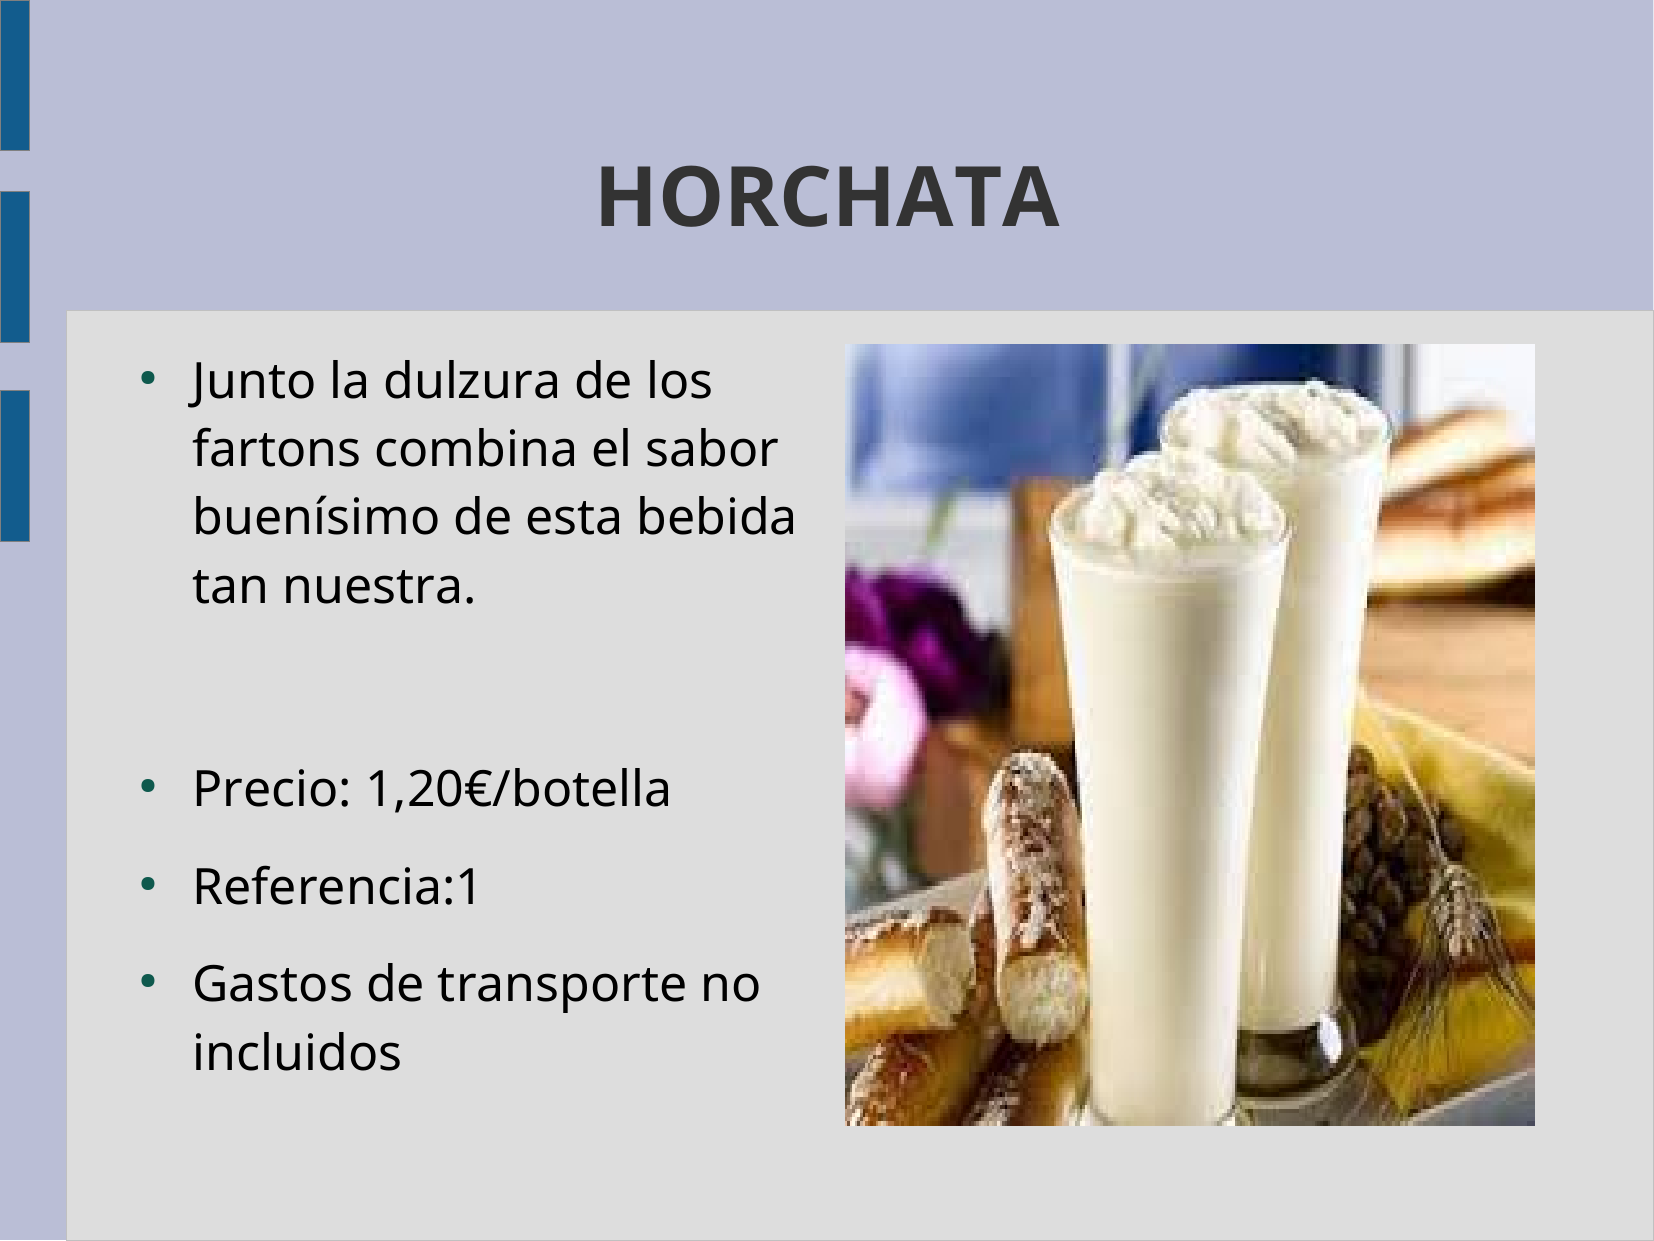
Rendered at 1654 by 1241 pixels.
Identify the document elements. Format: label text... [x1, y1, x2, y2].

title HORCHATA [121, 91, 1534, 299]
list Junto la dulzura de los fartons combina el sabor buenísimo de esta bebida tan nuestra. [121, 344, 811, 718]
list Precio: 1,20€/botella Referencia:1 Gastos de transporte no incluidos [121, 752, 811, 1126]
picture [845, 344, 1535, 1127]
